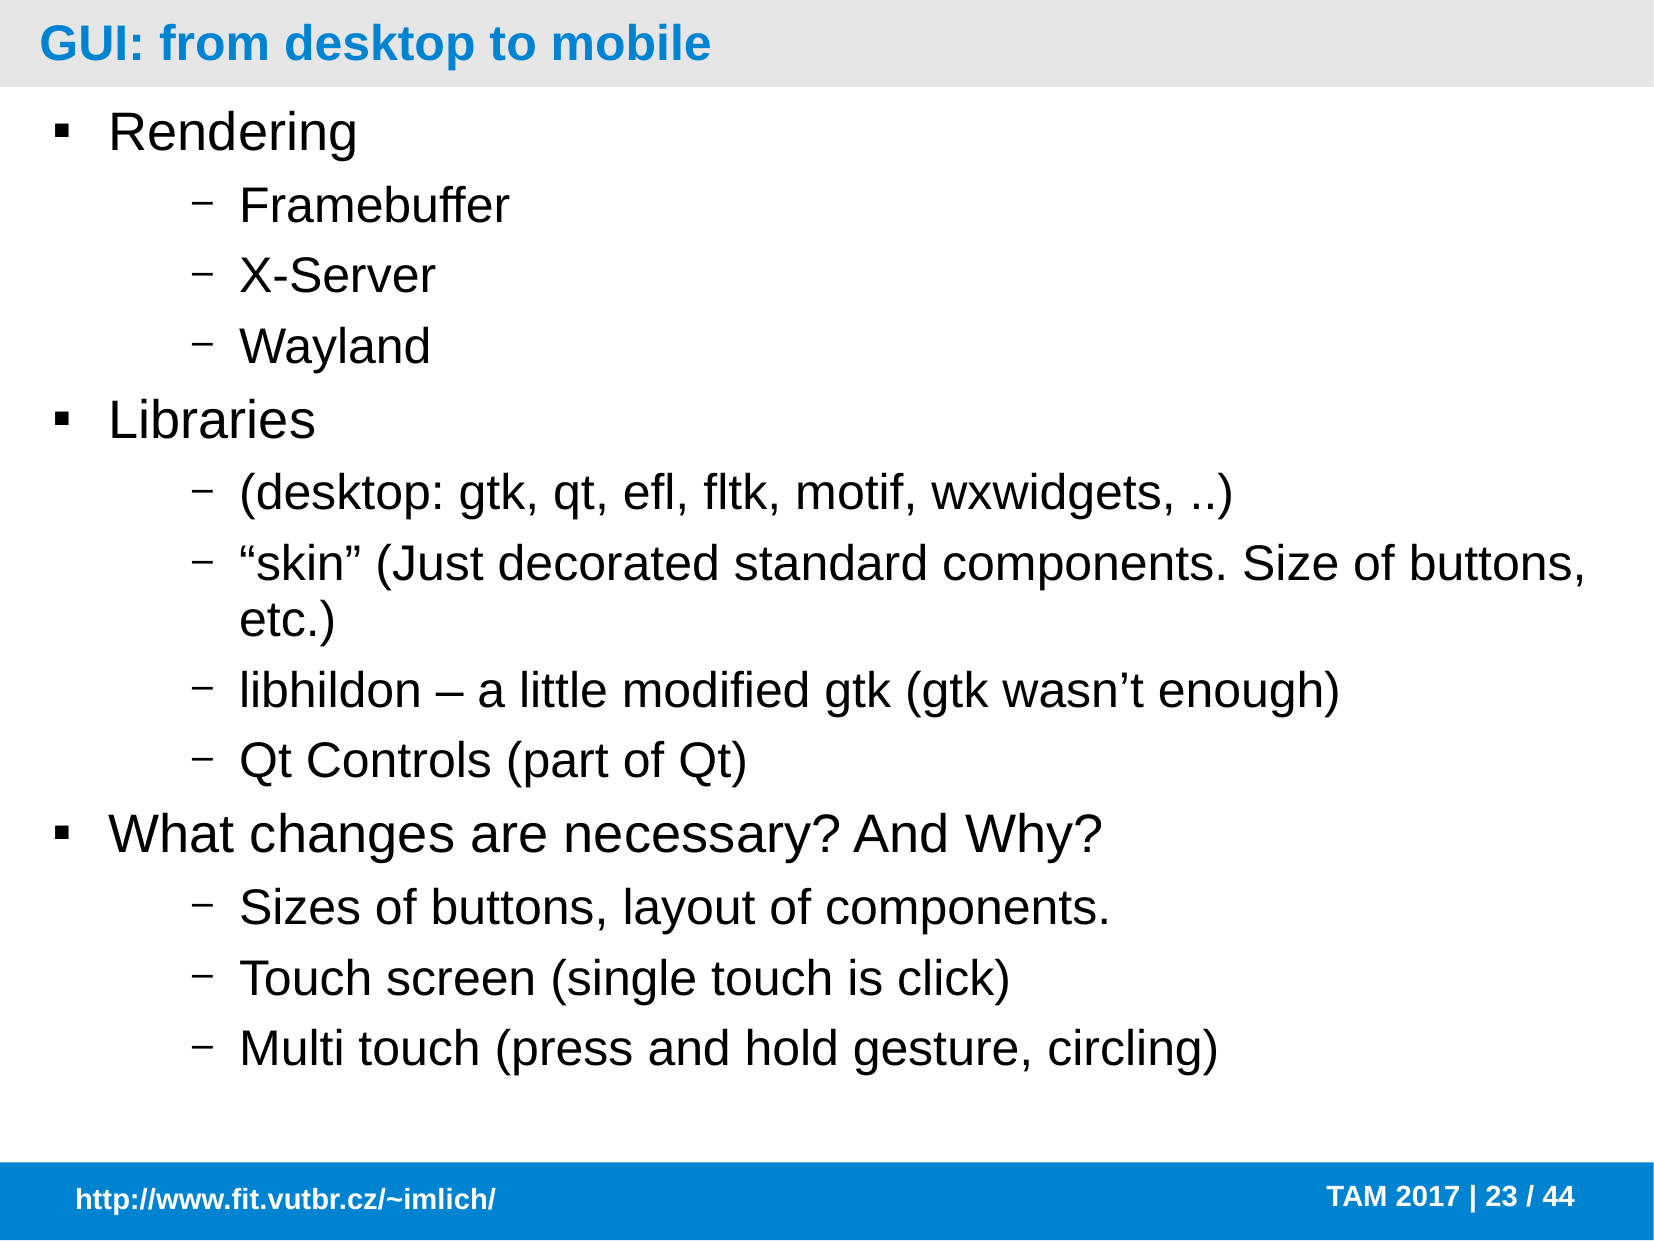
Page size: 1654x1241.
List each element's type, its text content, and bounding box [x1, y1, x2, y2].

title GUI: from desktop to mobile [39, 5, 1615, 81]
list Rendering Framebuffer X-Server Wayland Libraries (desktop: gtk, qt, efl, fltk, motif, wxwidgets, ..) “skin” (Just decorated standard components. Size of buttons, etc.) libhildon – a little modified gtk (gtk wasn’t enough) Qt Controls (part of Qt) What changes are necessary? And Why? Sizes of buttons, layout of components. Touch screen (single touch is click) Multi touch (press and hold gesture, circling) [37, 101, 1613, 1126]
